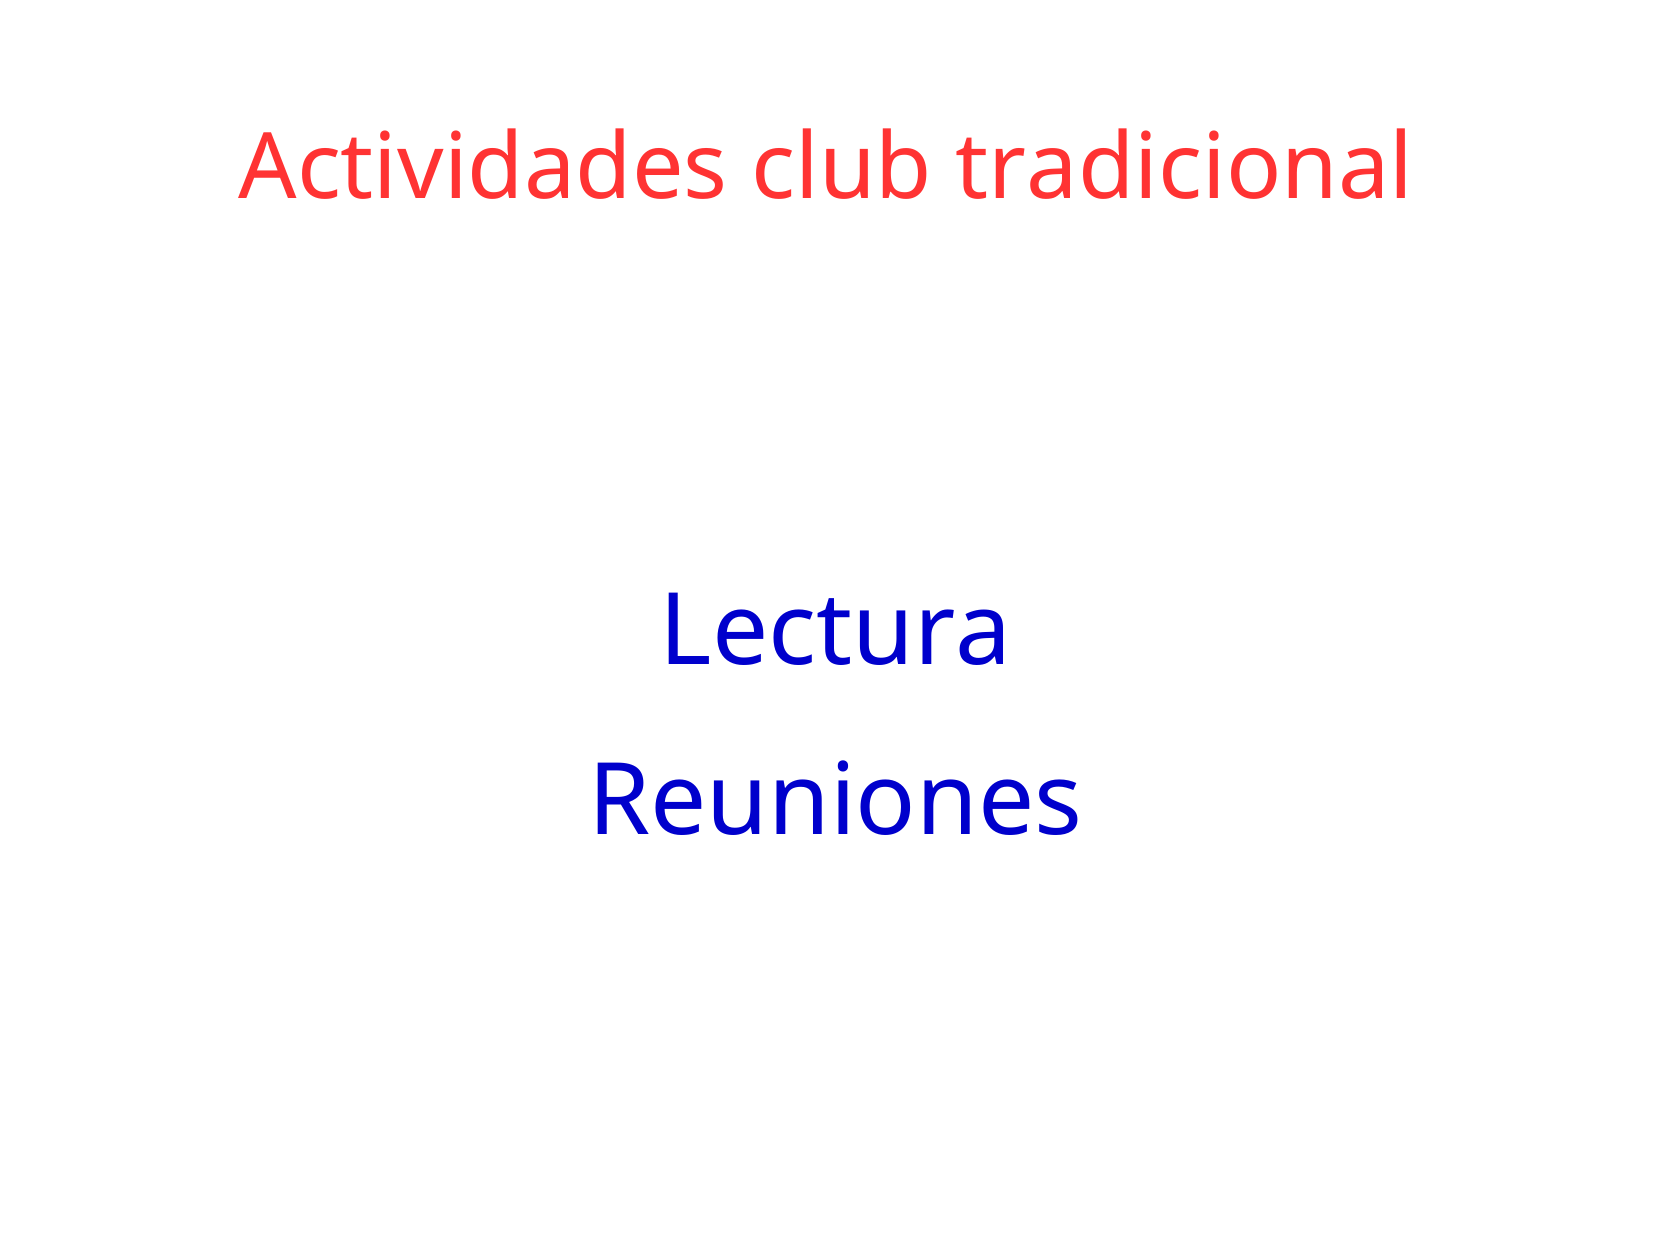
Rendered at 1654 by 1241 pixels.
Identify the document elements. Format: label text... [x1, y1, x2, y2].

list Lectura Reuniones [82, 290, 1571, 1109]
title Actividades club tradicional [82, 49, 1571, 257]
